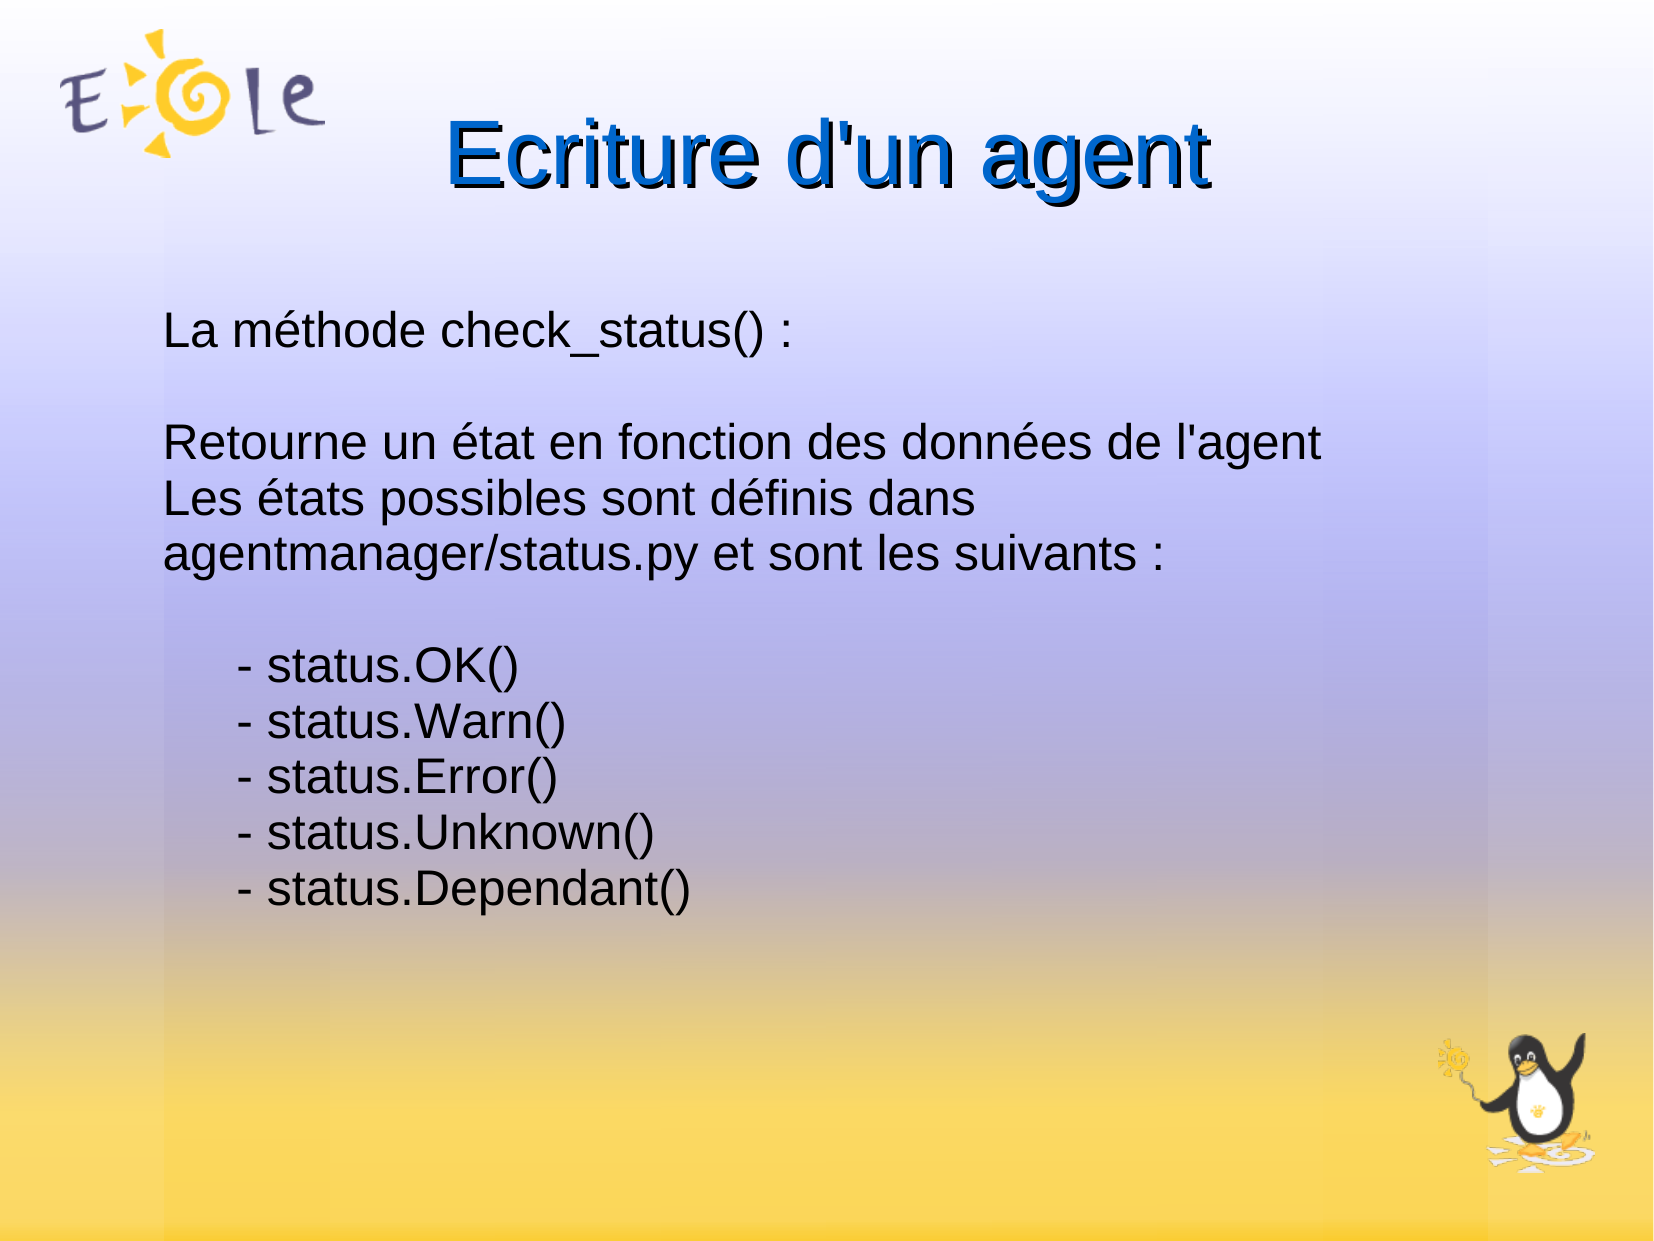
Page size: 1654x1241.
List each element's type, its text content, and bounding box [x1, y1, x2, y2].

title Ecriture d'un agent [82, 49, 1571, 257]
picture [0, 0, 1654, 1241]
text_box La méthode check_status() : Retourne un état en fonction des données de l'agent Les états possibles sont définis dans agentmanager/status.py et sont les suivants : - status.OK() - status.Warn() - status.Error() - status.Unknown() - status.Dependant() [147, 295, 1536, 1041]
text_box [408, 399, 1654, 1079]
